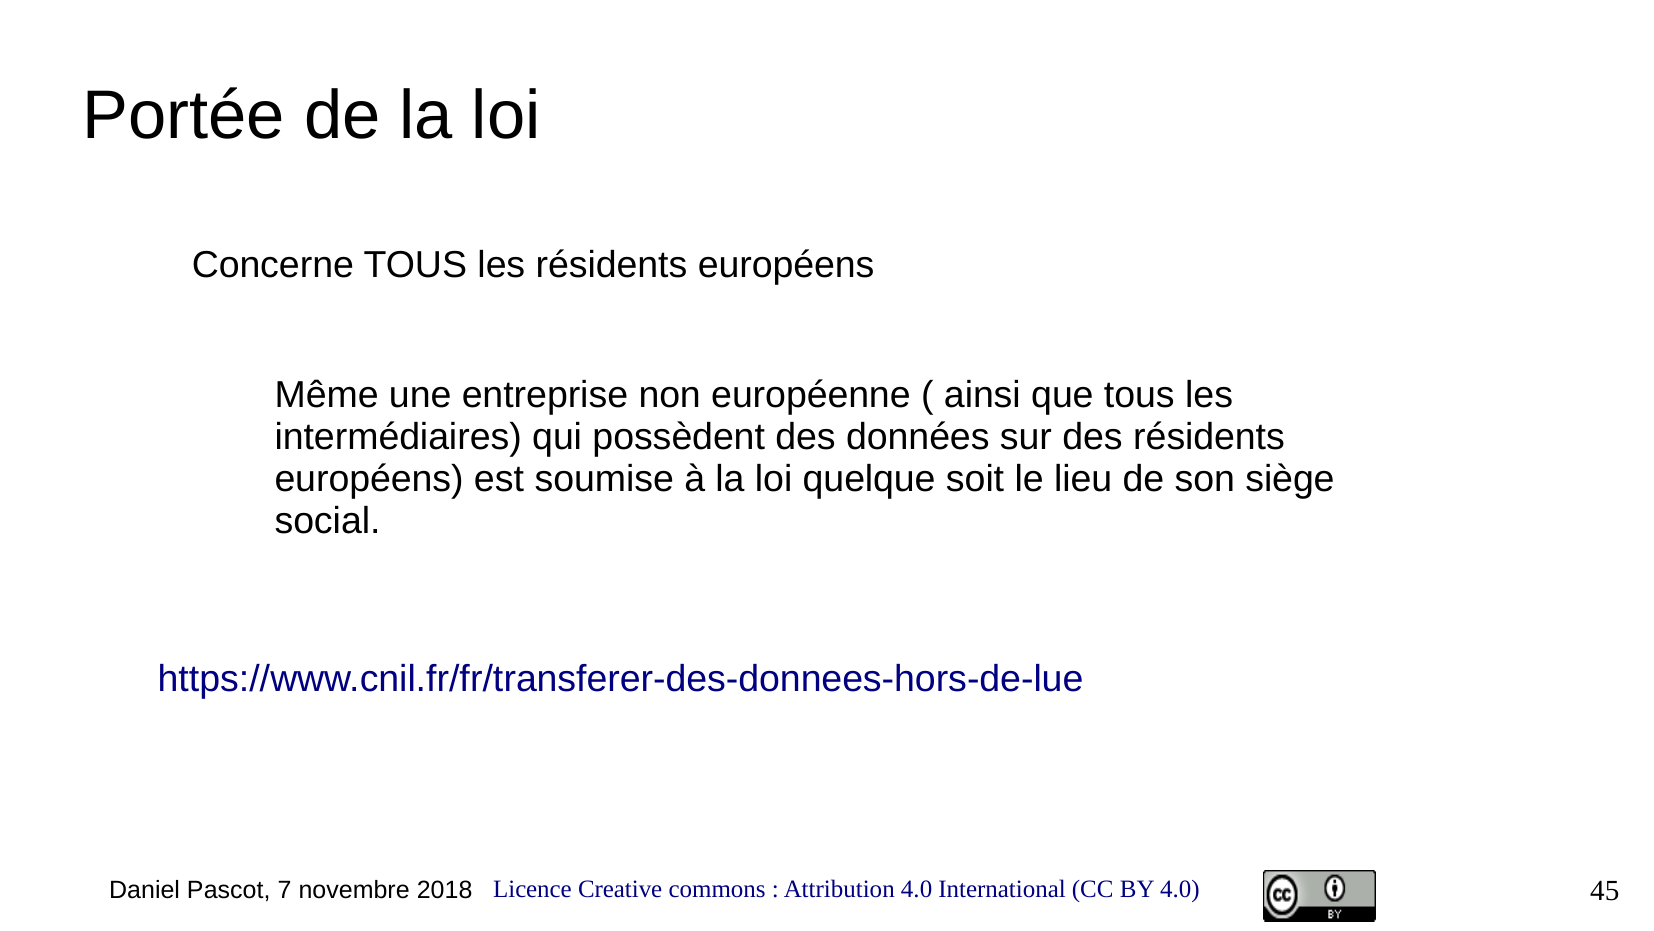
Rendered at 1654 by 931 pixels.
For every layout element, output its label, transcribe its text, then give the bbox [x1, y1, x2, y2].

text_box https://www.cnil.fr/fr/transferer-des-donnees-hors-de-lue [143, 649, 1335, 707]
title Portée de la loi [82, 37, 1571, 193]
picture [1263, 870, 1376, 922]
text_box Même une entreprise non européenne ( ainsi que tous les intermédiaires) qui possèdent des données sur des résidents européens) est soumise à la loi quelque soit le lieu de son siège social. [259, 366, 1453, 549]
text_box Concerne TOUS les résidents européens [177, 236, 1371, 294]
